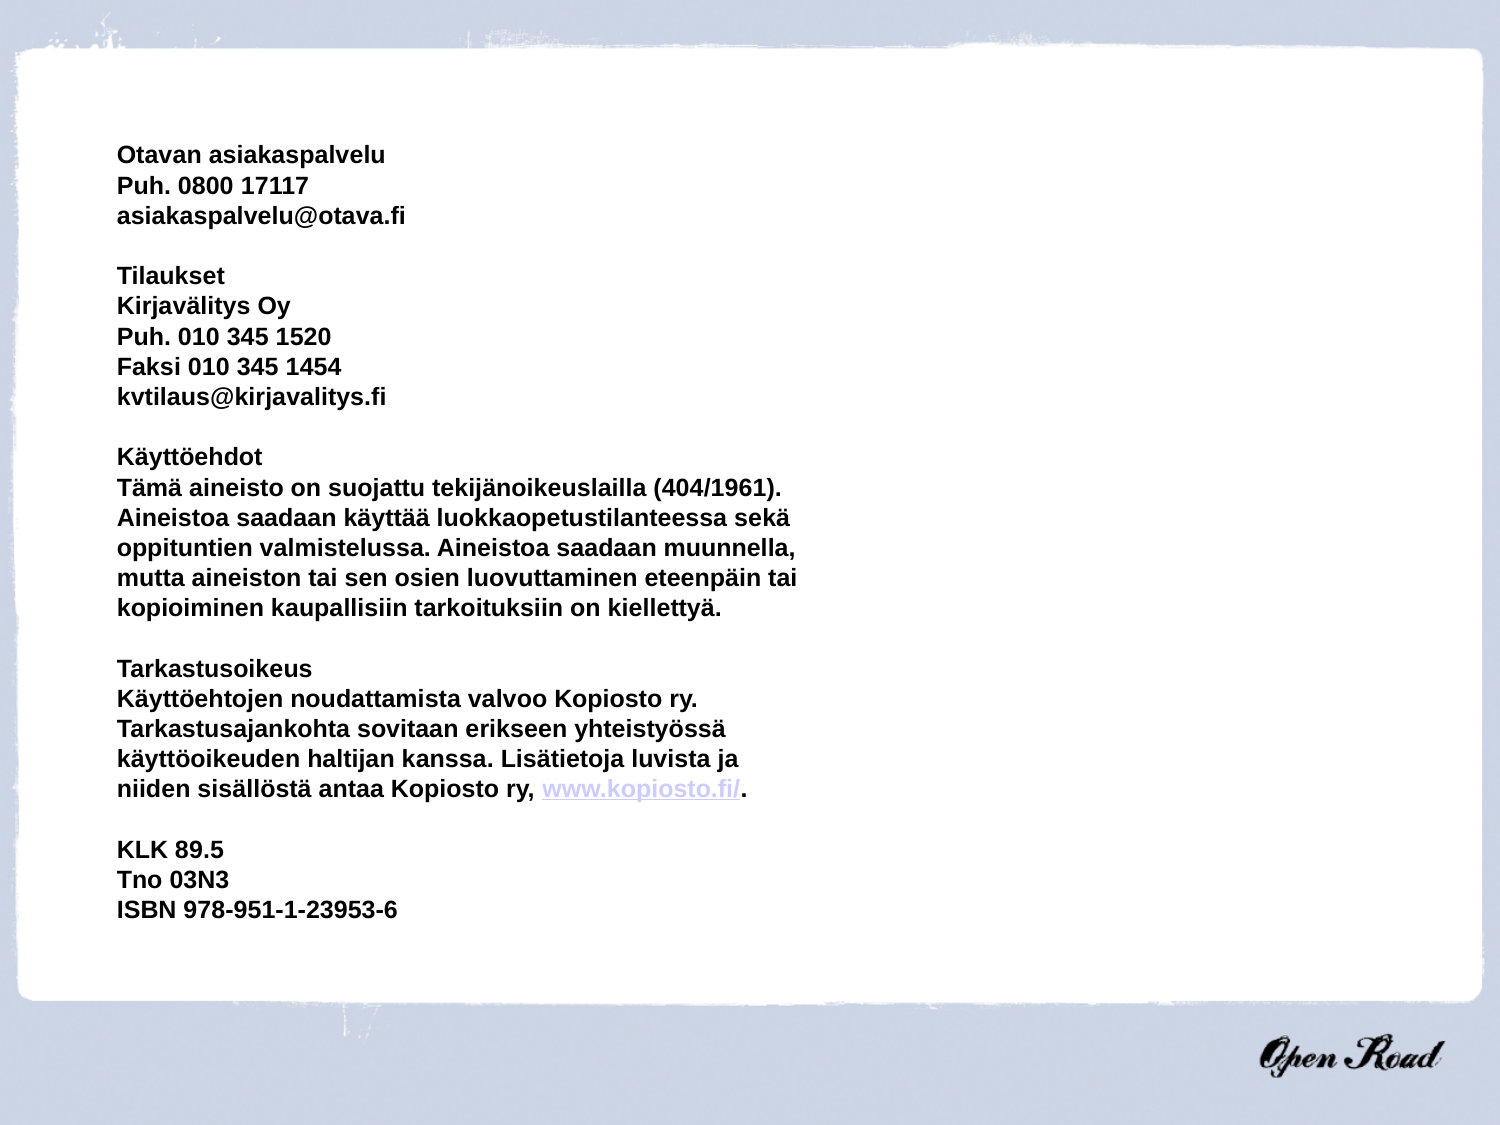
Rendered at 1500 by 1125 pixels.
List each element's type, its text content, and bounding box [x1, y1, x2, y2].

text_box Otavan asiakaspalvelu Puh. 0800 17117 asiakaspalvelu@otava.fi Tilaukset Kirjavälitys Oy Puh. 010 345 1520 Faksi 010 345 1454 kvtilaus@kirjavalitys.fi Käyttöehdot Tämä aineisto on suojattu tekijänoikeuslailla (404/1961). Aineistoa saadaan käyttää luokkaopetustilanteessa sekä oppituntien valmistelussa. Aineistoa saadaan muunnella, mutta aineiston tai sen osien luovuttaminen eteenpäin tai kopioiminen kaupallisiin tarkoituksiin on kiellettyä. Tarkastusoikeus Käyttöehtojen noudattamista valvoo Kopiosto ry. Tarkastusajankohta sovitaan erikseen yhteistyössä käyttöoikeuden haltijan kanssa. Lisätietoja luvista ja niiden sisällöstä antaa Kopiosto ry, www.kopiosto.fi/. KLK 89.5 Tno 03N3 ISBN 978-951-1-23953-6 [100, 137, 1376, 953]
